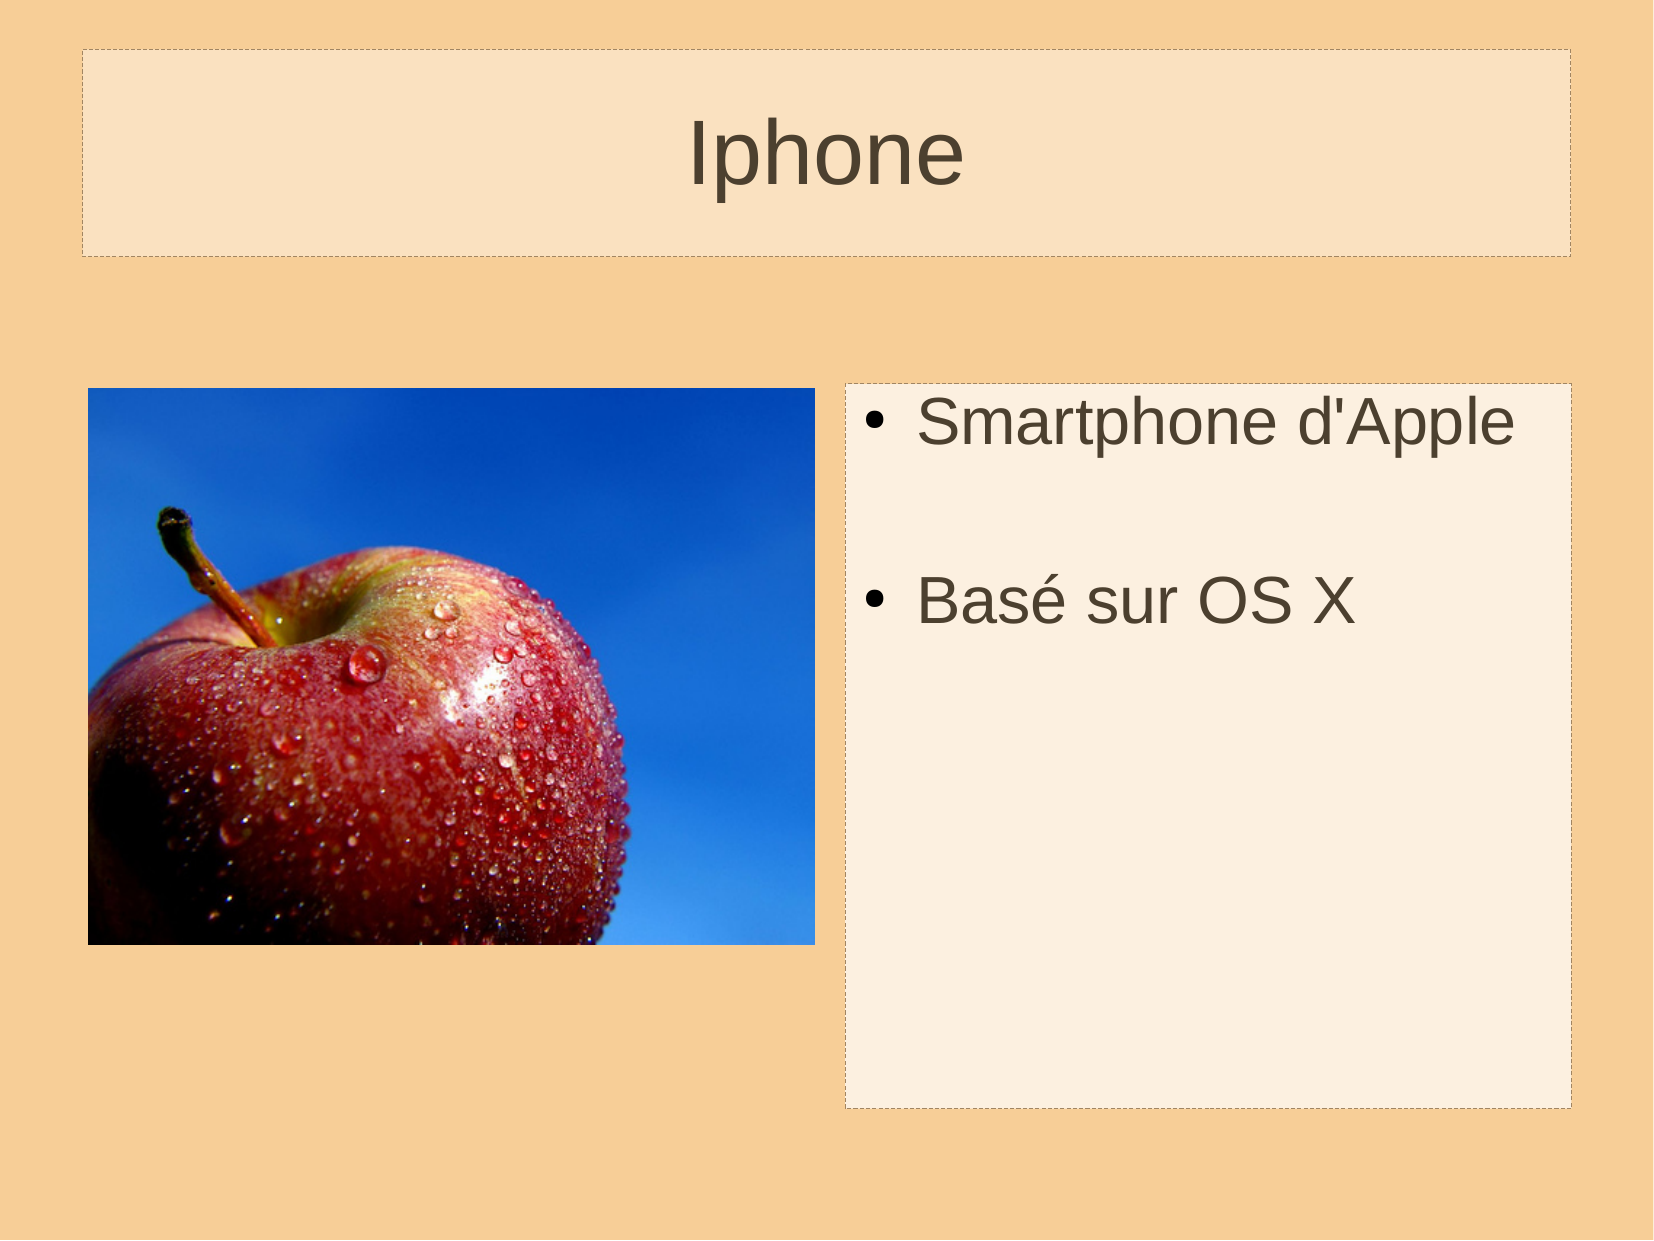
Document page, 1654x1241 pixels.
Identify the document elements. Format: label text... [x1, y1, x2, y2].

title Iphone [82, 49, 1571, 257]
picture [88, 388, 815, 945]
list Smartphone d'Apple Basé sur OS X [845, 383, 1572, 1109]
